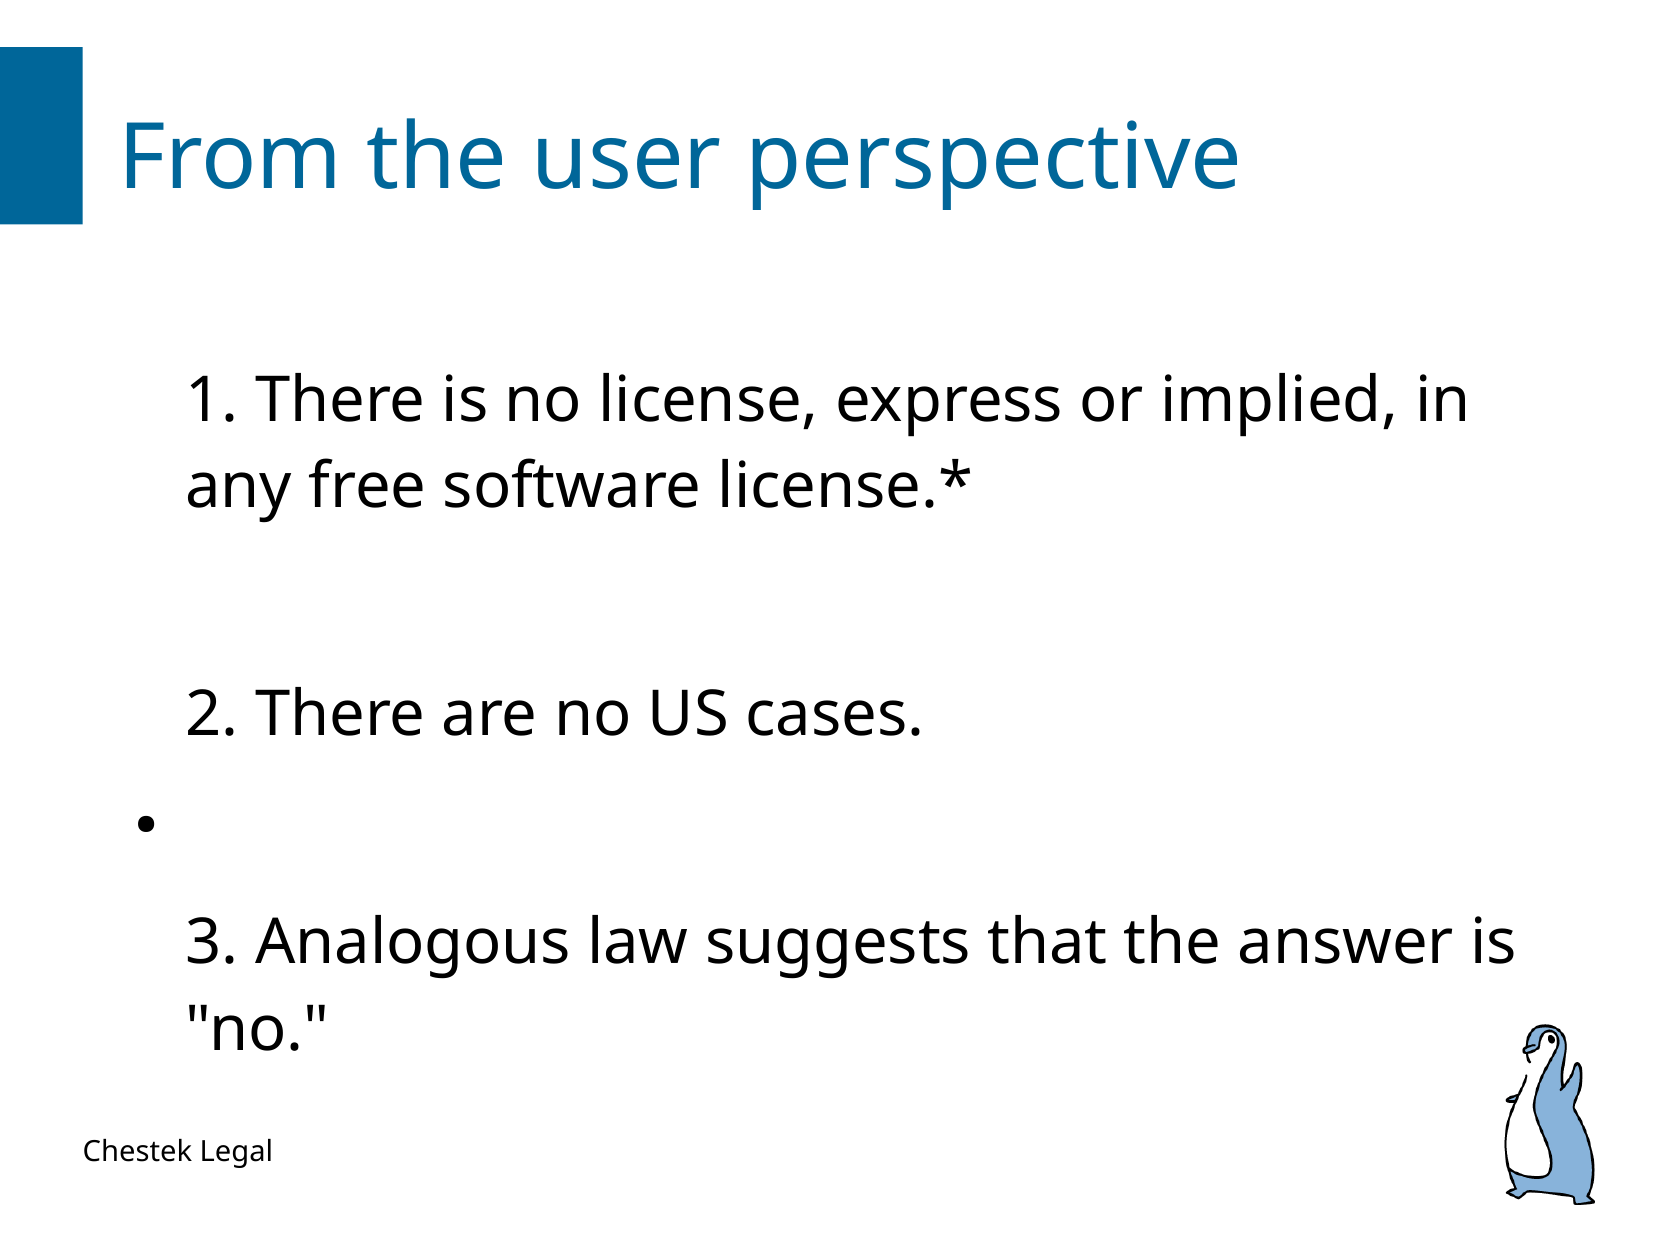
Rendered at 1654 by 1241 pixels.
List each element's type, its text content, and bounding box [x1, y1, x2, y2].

picture [1497, 1024, 1595, 1205]
title From the user perspective [118, 99, 1571, 207]
list 1. There is no license, express or implied, in any free software license.* 2. There are no US cases. 3. Analogous law suggests that the answer is "no." [118, 354, 1536, 1074]
